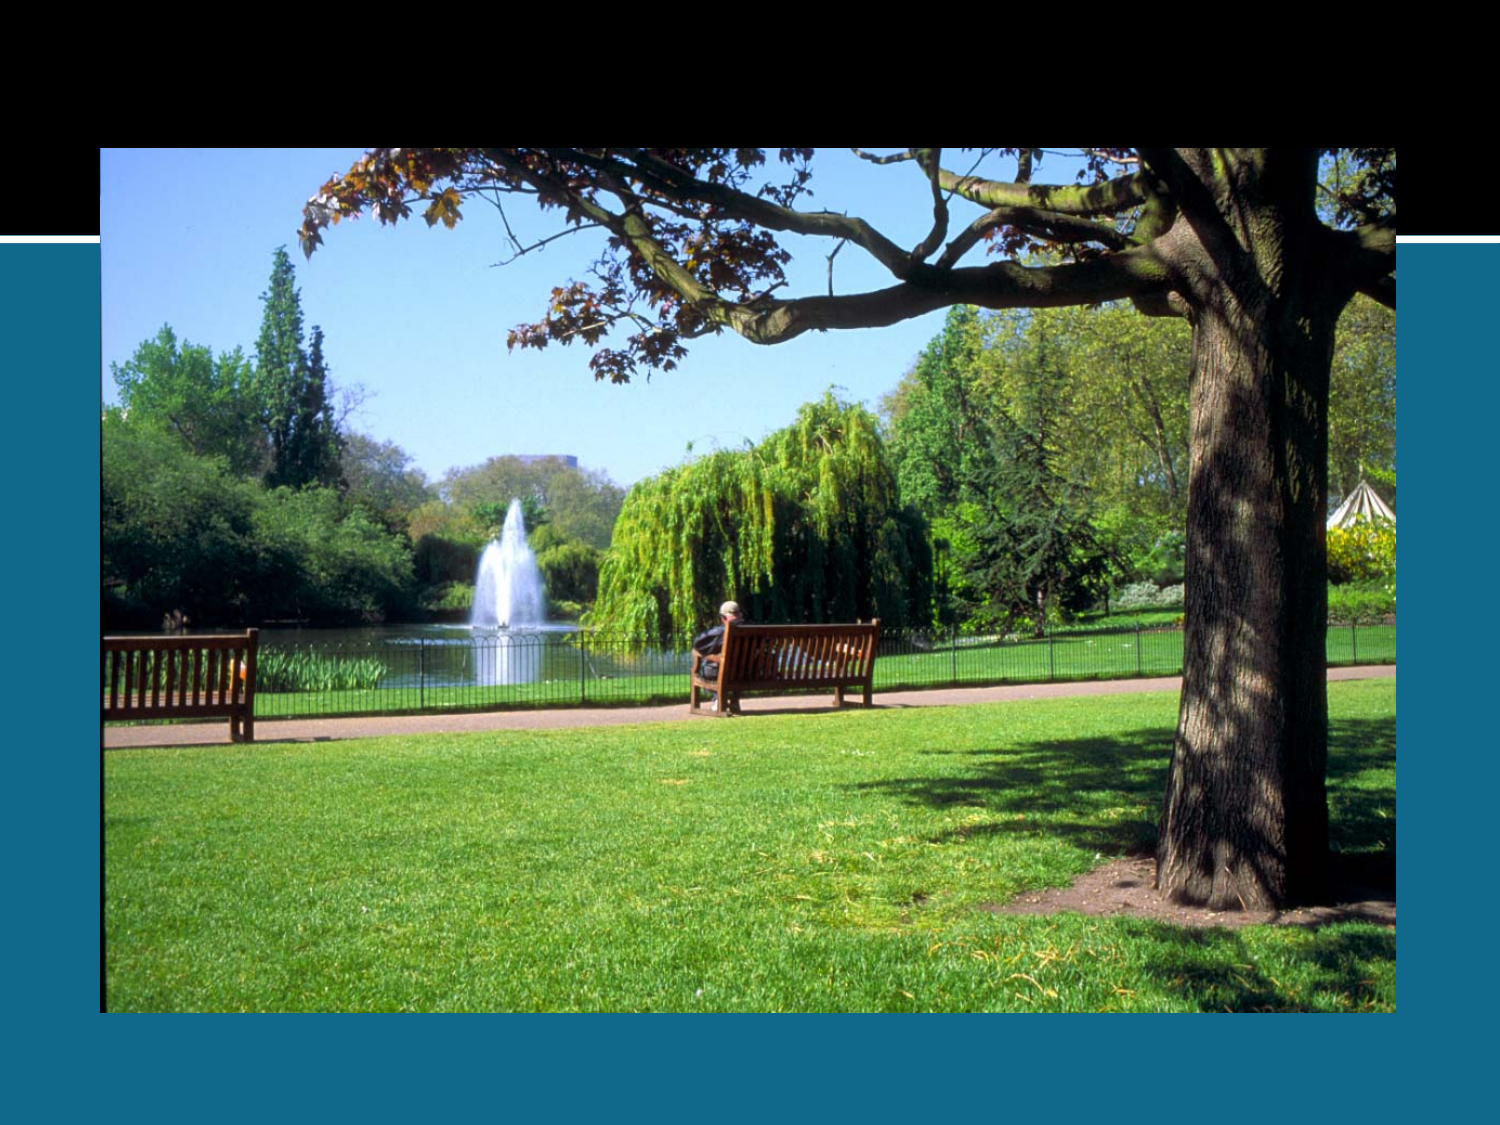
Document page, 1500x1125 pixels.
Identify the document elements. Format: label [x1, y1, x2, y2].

picture [100, 148, 1396, 1013]
